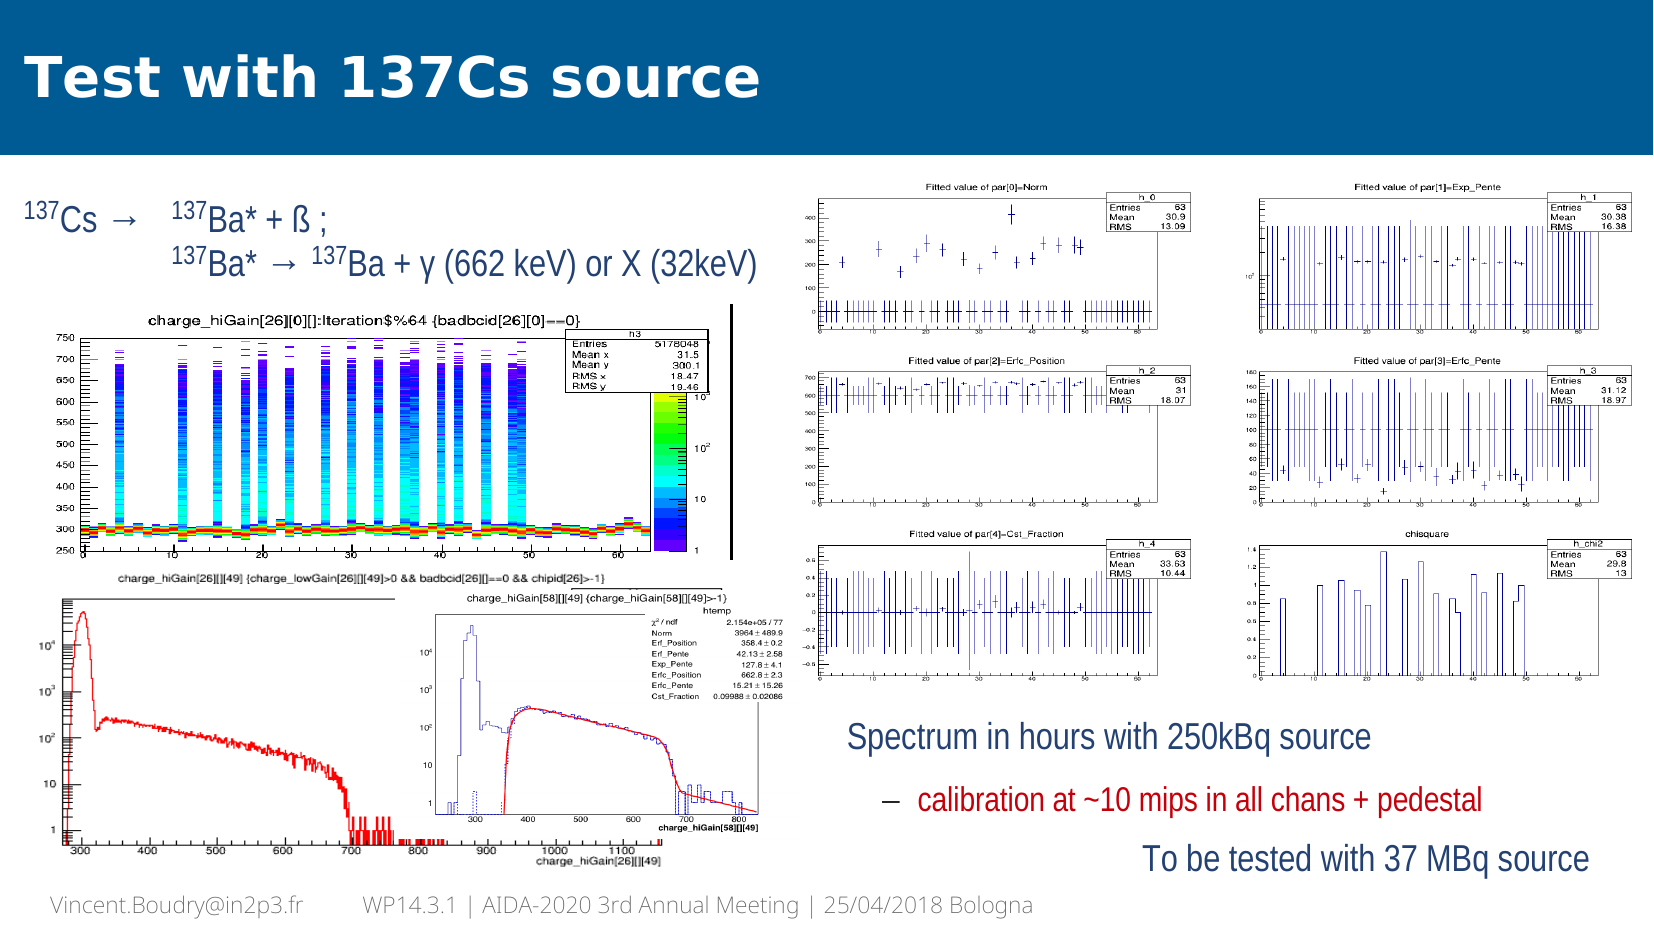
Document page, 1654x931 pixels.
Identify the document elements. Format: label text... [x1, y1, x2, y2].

title Test with 137Cs source [24, 12, 1635, 143]
list 137Cs → 137Ba* + ß ; 137Ba* → 137Ba + γ (662 keV) or X (32keV) [23, 195, 808, 516]
picture [25, 177, 1649, 877]
list Spectrum in hours with 250kBq source calibration at ~10 mips in all chans + pedestal To be tested with 37 MBq source [846, 714, 1631, 896]
